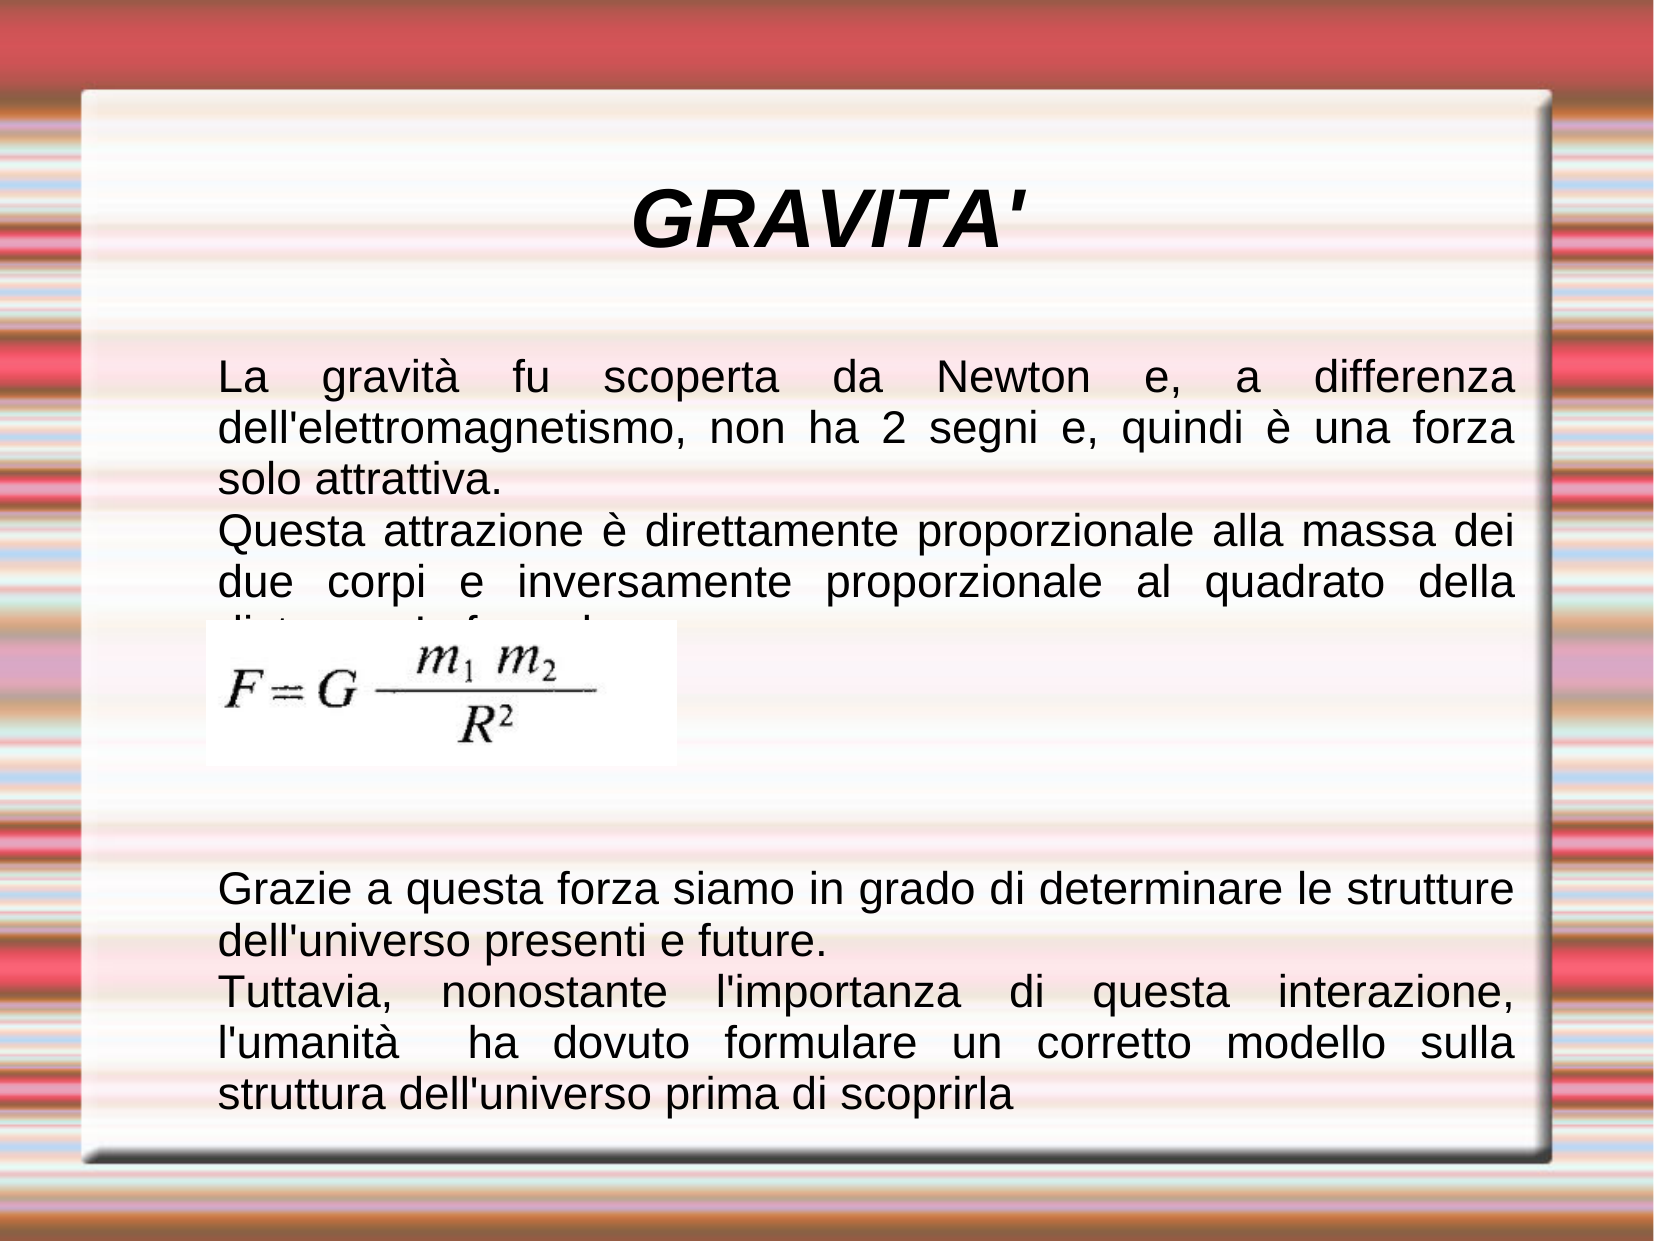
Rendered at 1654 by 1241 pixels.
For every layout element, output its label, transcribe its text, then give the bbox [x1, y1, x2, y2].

picture [206, 620, 677, 766]
picture [0, 0, 1654, 1241]
list La gravità fu scoperta da Newton e, a differenza dell'elettromagnetismo, non ha 2 segni e, quindi è una forza solo attrattiva. Questa attrazione è direttamente proporzionale alla massa dei due corpi e inversamente proporzionale al quadrato della distanza. In formula: Grazie a questa forza siamo in grado di determinare le strutture dell'universo presenti e future. Tuttavia, nonostante l'importanza di questa interazione, l'umanità ha dovuto formulare un corretto modello sulla struttura dell'universo prima di scoprirla [134, 350, 1516, 1241]
title GRAVITA' [121, 114, 1534, 322]
